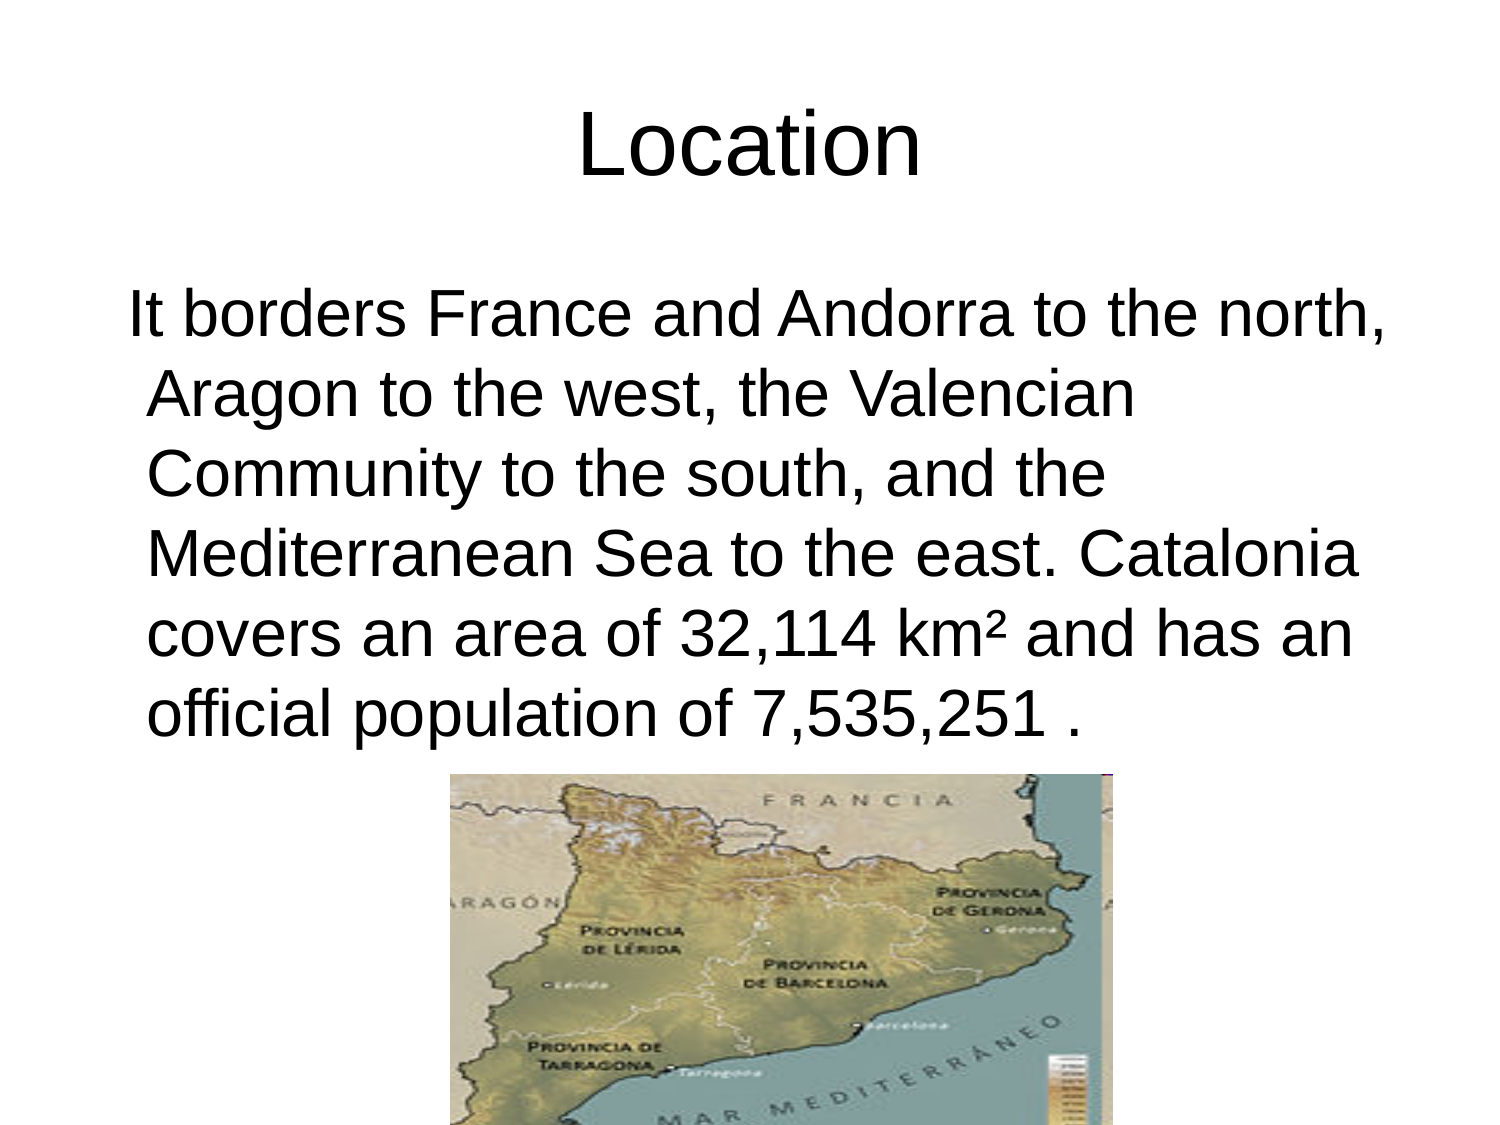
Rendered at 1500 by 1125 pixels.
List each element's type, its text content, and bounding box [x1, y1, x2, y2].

picture [450, 774, 1113, 1125]
list It borders France and Andorra to the north, Aragon to the west, the Valencian Community to the south, and the Mediterranean Sea to the east. Catalonia covers an area of 32,114 km² and has an official population of 7,535,251 . [75, 262, 1425, 1005]
title Location [75, 45, 1425, 233]
